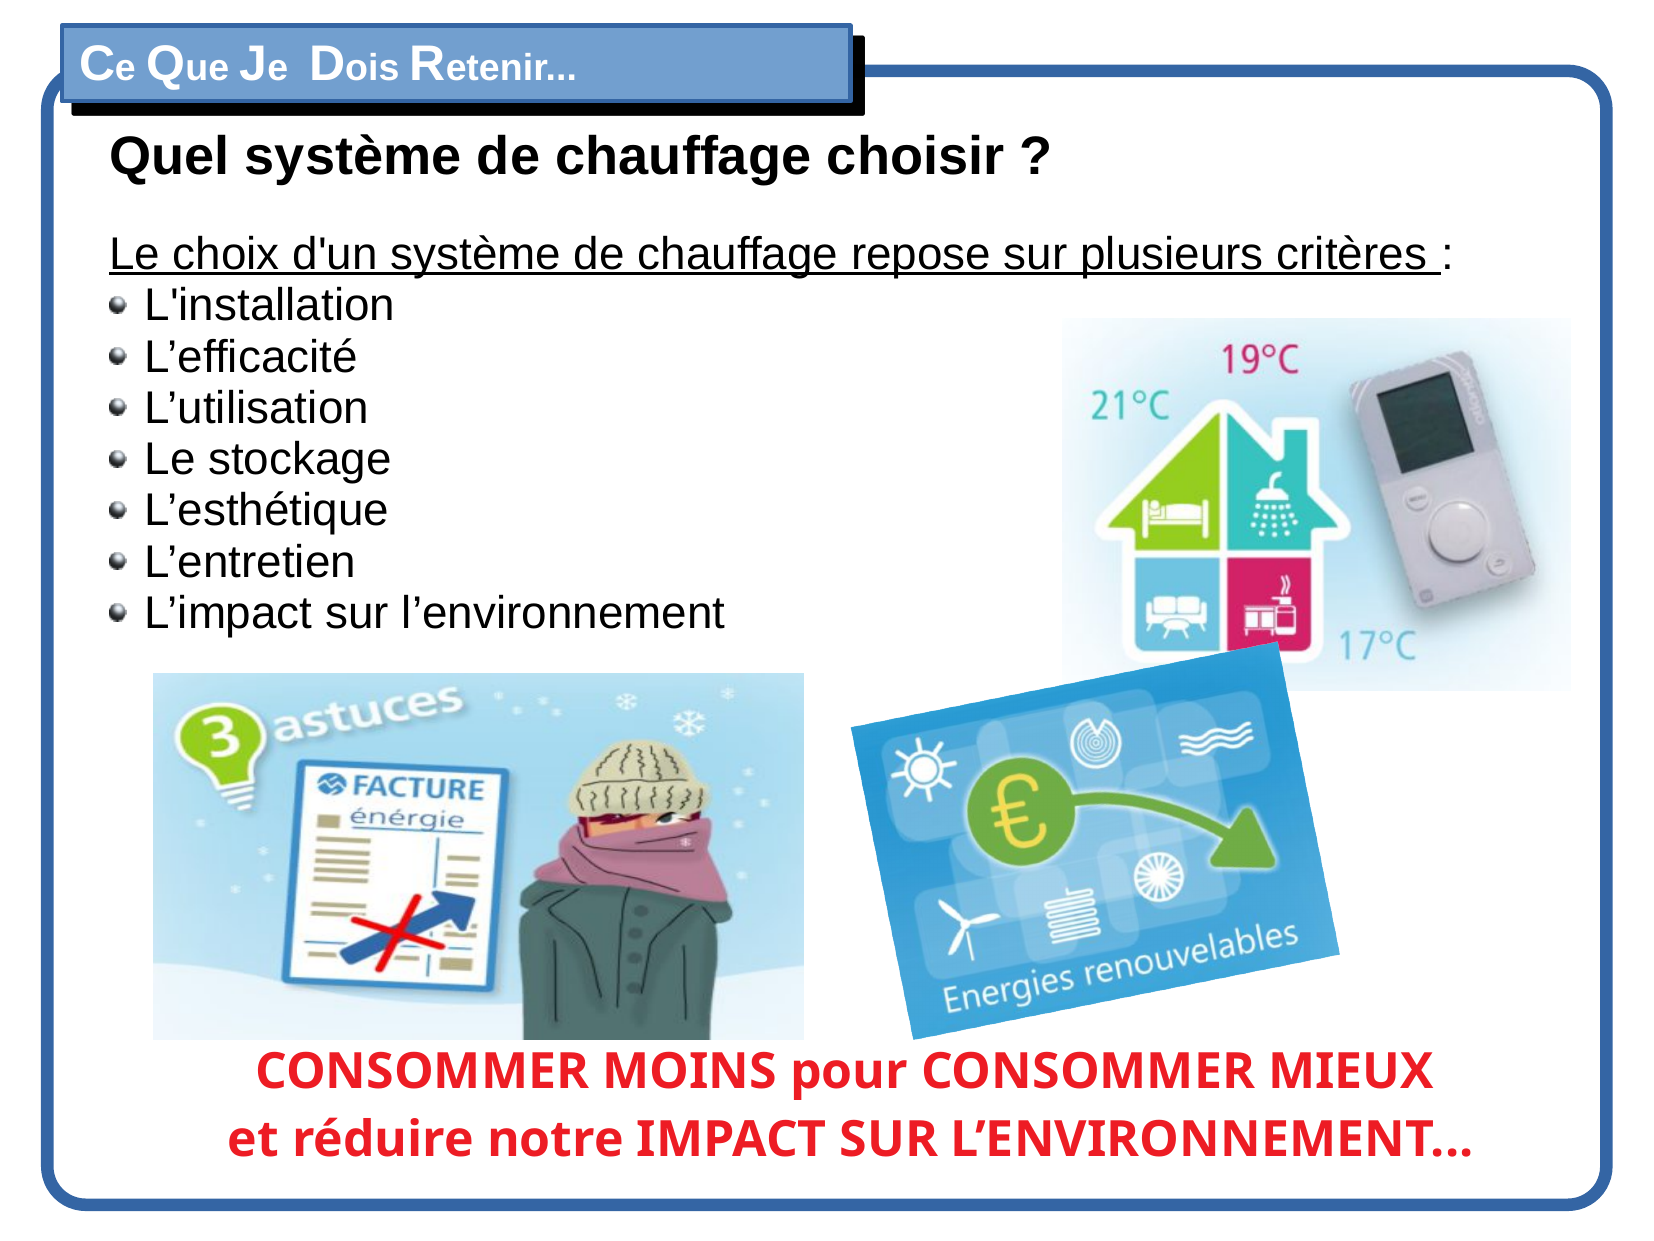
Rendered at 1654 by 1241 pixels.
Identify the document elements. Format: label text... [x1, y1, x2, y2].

text_box Ce Que Je Dois Retenir... [61, 25, 851, 102]
picture [153, 673, 804, 1027]
picture [850, 318, 1571, 1027]
text_box [47, 70, 1607, 1205]
text_box Quel système de chauffage choisir ? Le choix d'un système de chauffage repose sur plusieurs critères : L'installation L’efficacité L’utilisation Le stockage L’esthétique L’entretien L’impact sur l’environnement [94, 118, 1571, 646]
text_box CONSOMMER MOINS pour CONSOMMER MIEUX et réduire notre IMPACT SUR L’ENVIRONNEMENT... [118, 1027, 1571, 1184]
